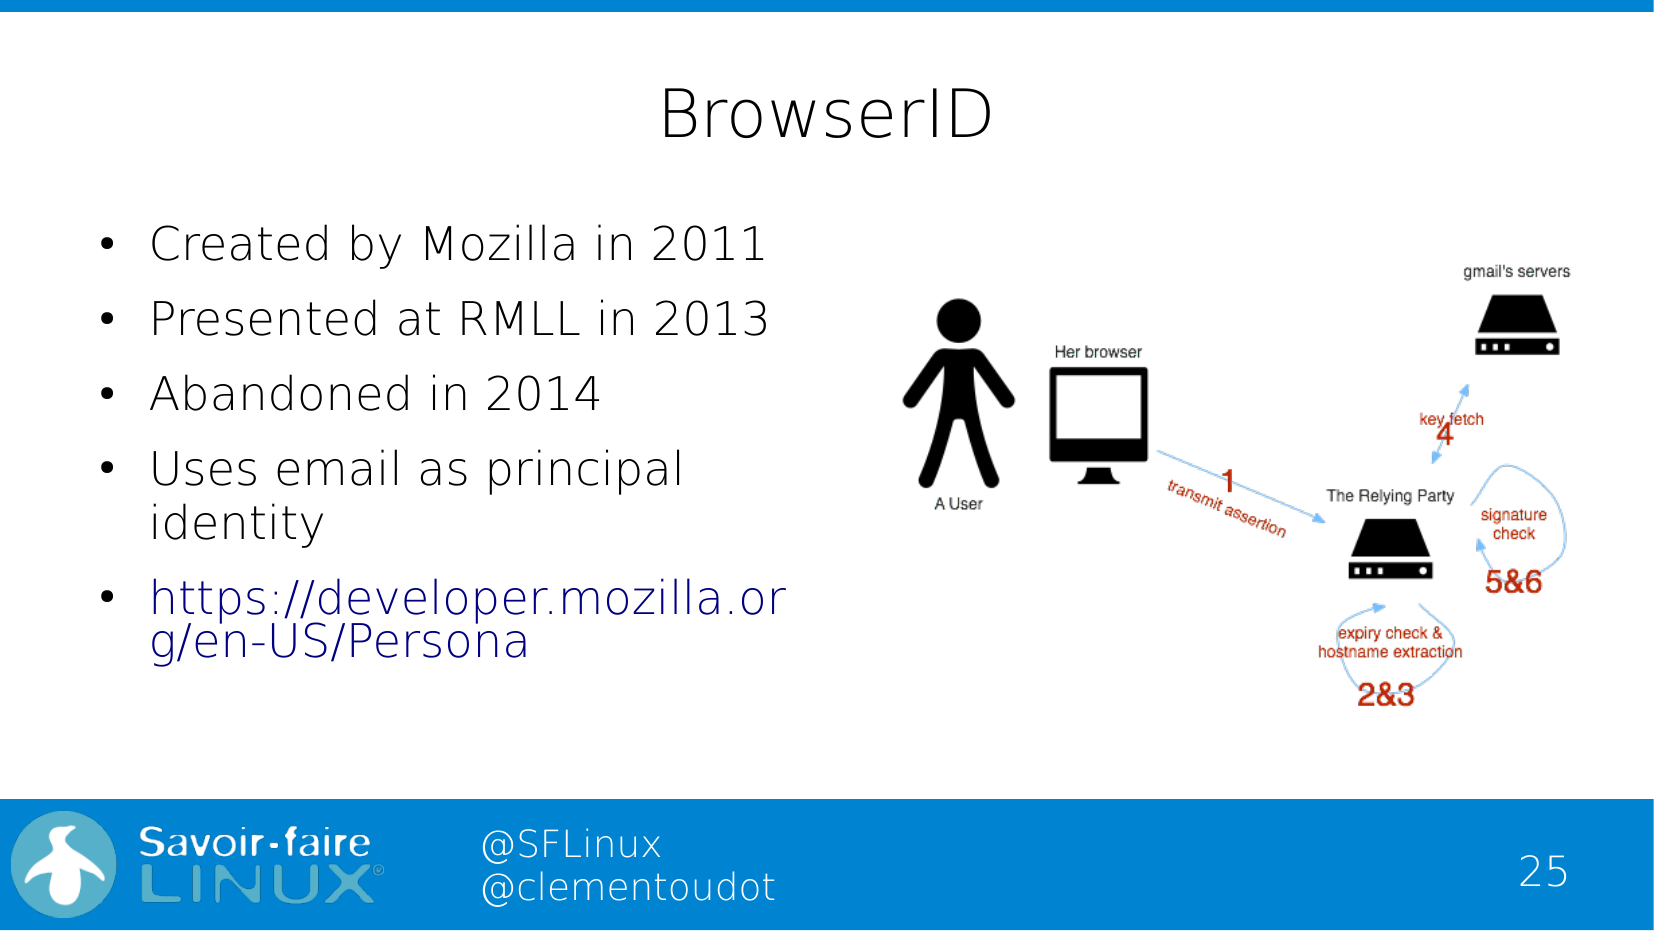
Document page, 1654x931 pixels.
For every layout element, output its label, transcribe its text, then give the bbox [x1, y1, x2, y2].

picture [11, 811, 384, 918]
list Created by Mozilla in 2011 Presented at RMLL in 2013 Abandoned in 2014 Uses email as principal identity https://developer.mozilla.org/en-US/Persona [82, 217, 809, 758]
title BrowserID [82, 37, 1571, 193]
picture [845, 261, 1572, 714]
